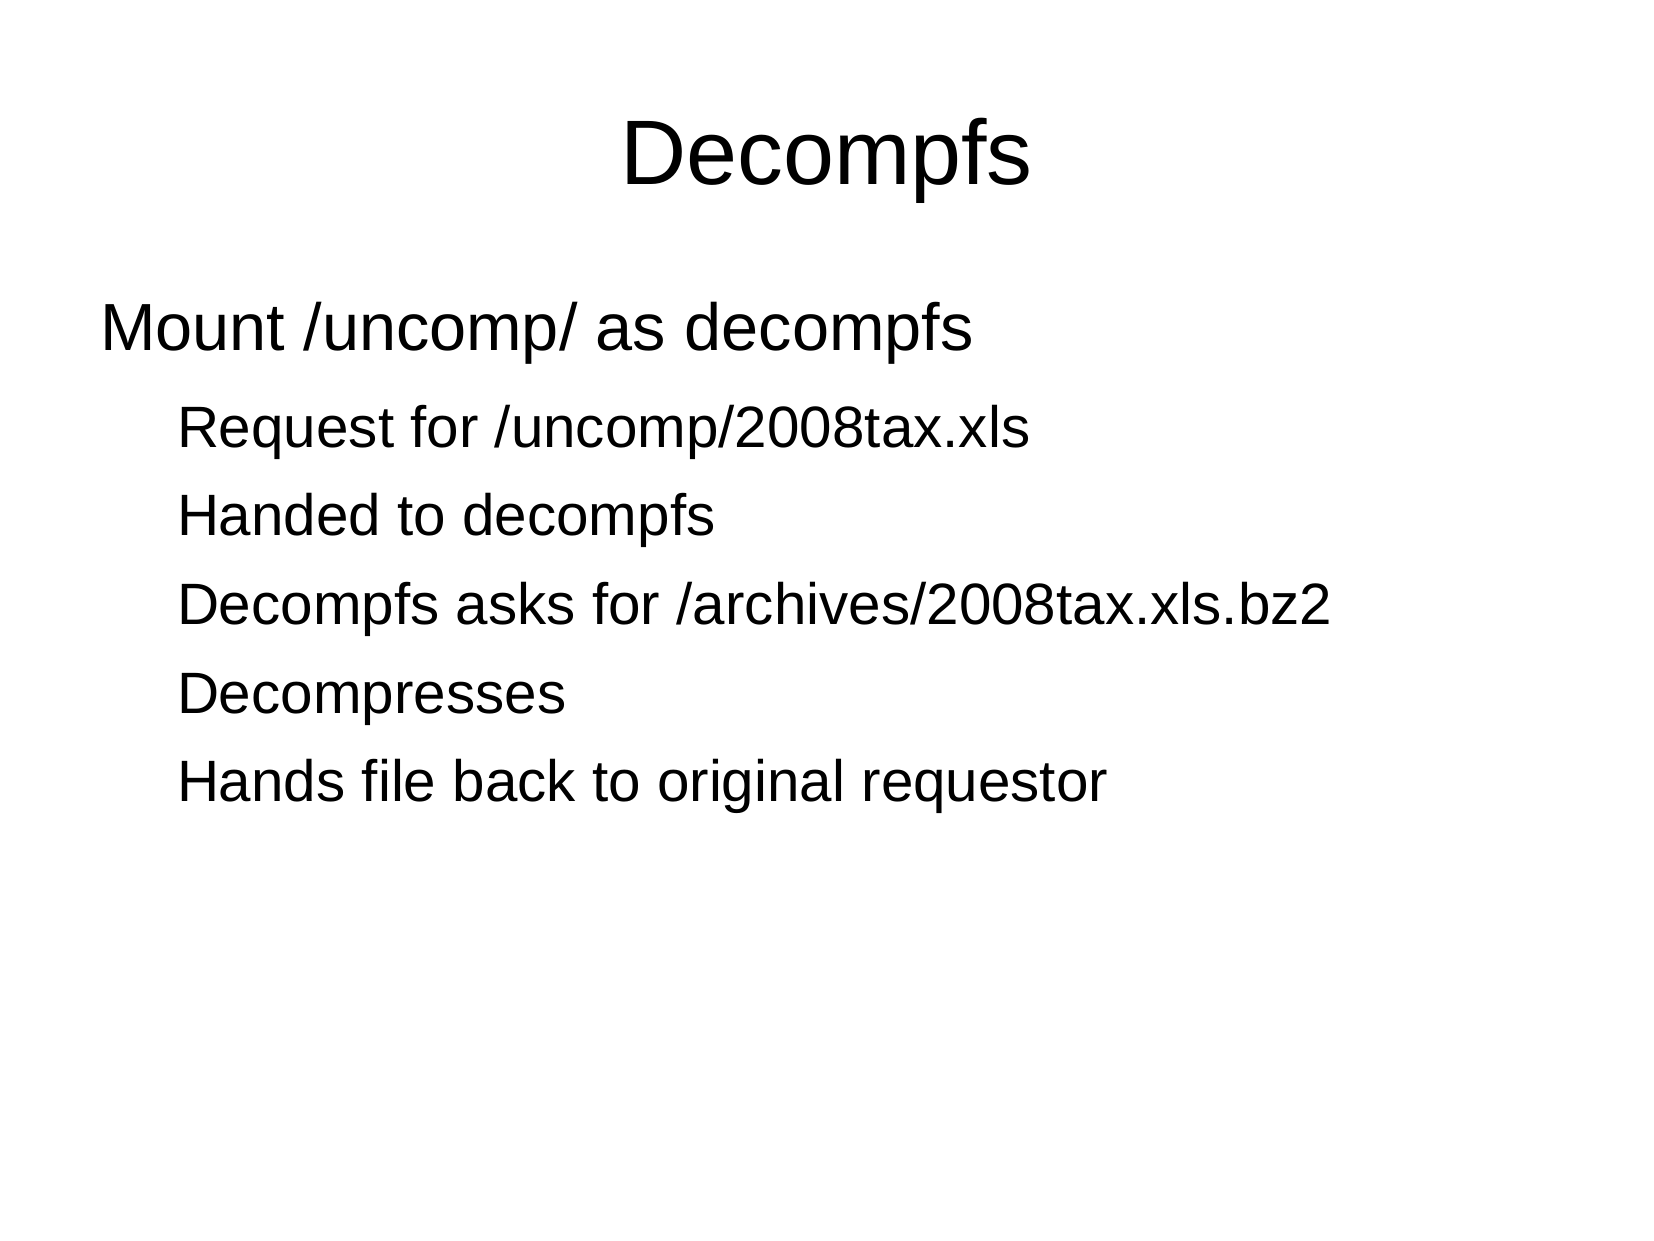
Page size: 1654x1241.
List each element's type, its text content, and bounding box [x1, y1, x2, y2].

list Mount /uncomp/ as decompfs Request for /uncomp/2008tax.xls Handed to decompfs Decompfs asks for /archives/2008tax.xls.bz2 Decompresses Hands file back to original requestor [82, 290, 1571, 1094]
title Decompfs [82, 56, 1571, 250]
